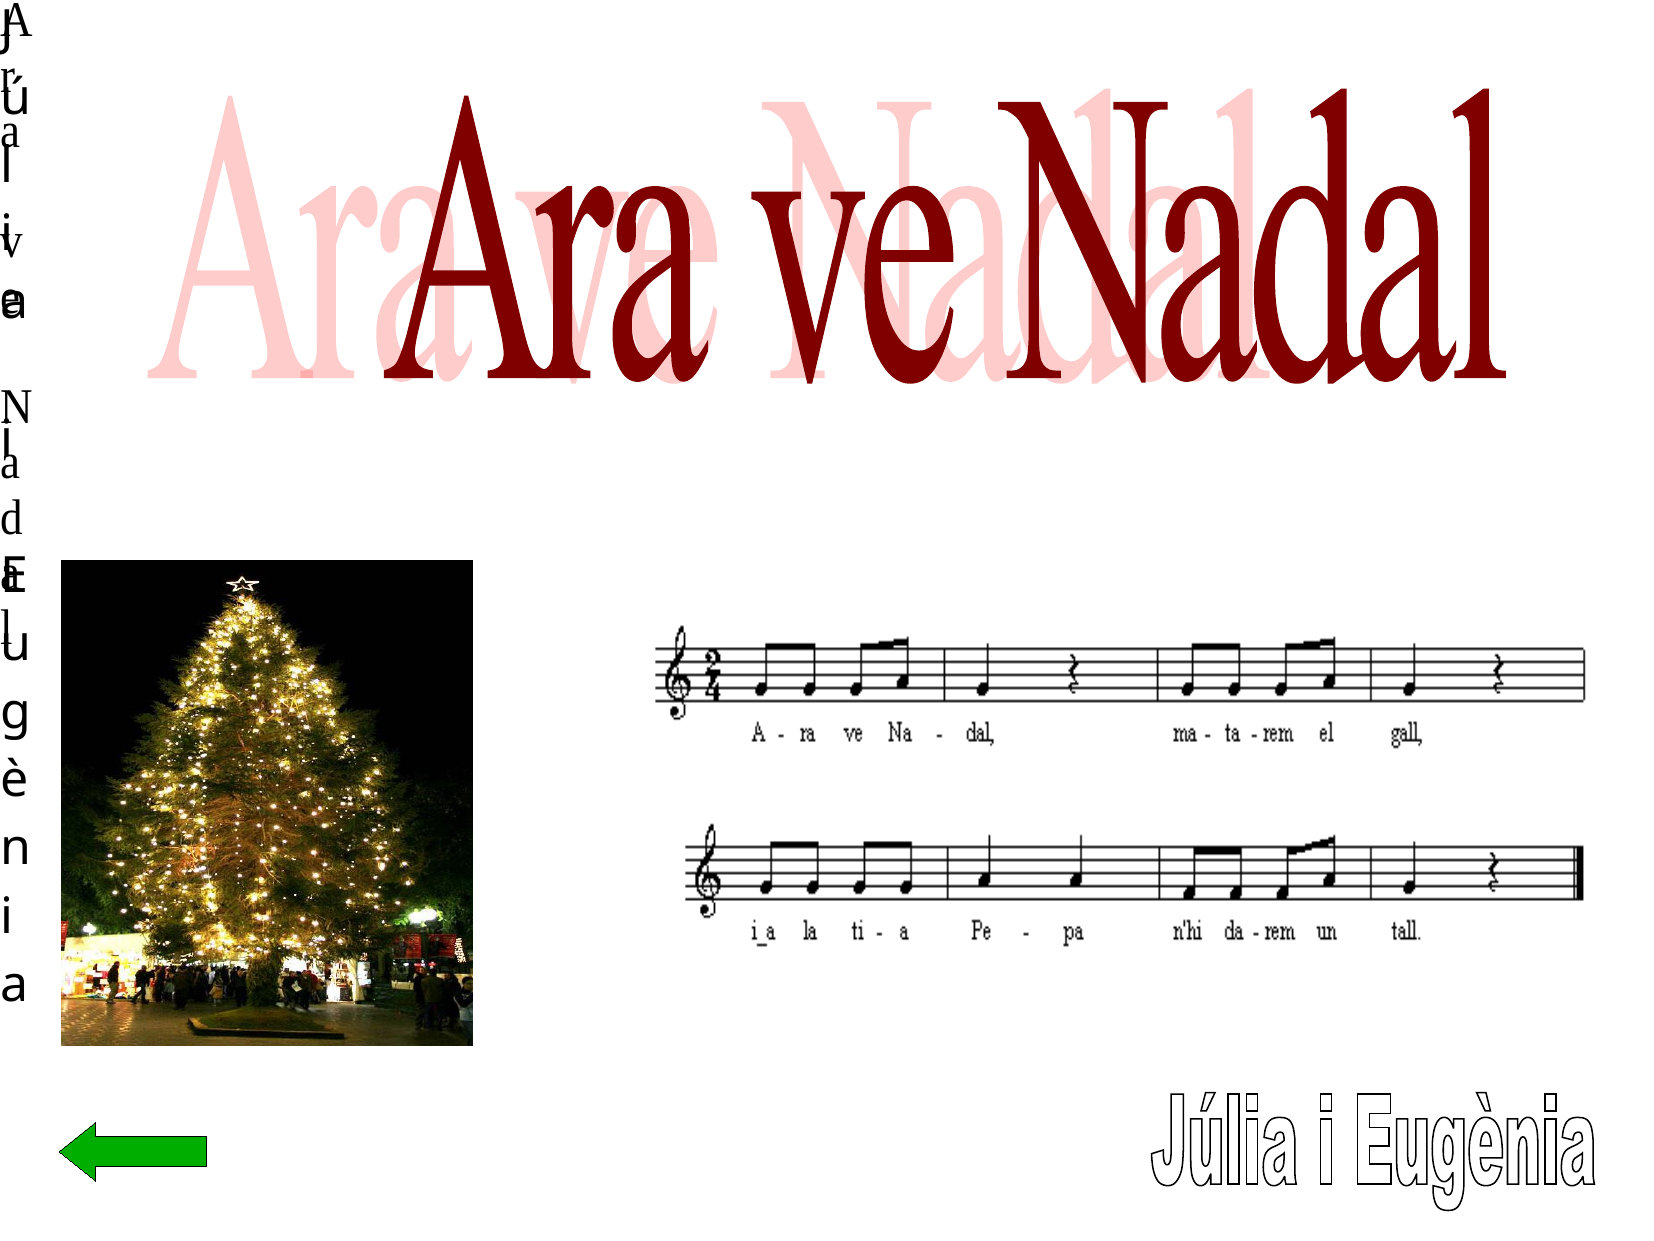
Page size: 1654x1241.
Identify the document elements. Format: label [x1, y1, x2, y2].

text_box [1190, 1118, 1222, 1186]
text_box [1396, 1118, 1427, 1186]
picture [61, 560, 473, 1046]
text_box [1201, 1092, 1216, 1111]
text_box [1544, 1094, 1556, 1112]
text_box [59, 1122, 207, 1182]
text_box [1432, 1117, 1464, 1211]
text_box [751, 88, 1457, 384]
text_box [1452, 88, 1506, 379]
text_box [147, 95, 378, 379]
text_box [1246, 1094, 1258, 1112]
text_box [1320, 1118, 1332, 1185]
text_box [1469, 1117, 1503, 1186]
text_box [376, 95, 718, 384]
text_box [1320, 1094, 1332, 1112]
text_box [1263, 1117, 1297, 1186]
text_box [1151, 1094, 1184, 1186]
text_box [1507, 1117, 1538, 1185]
text_box [1561, 1117, 1595, 1186]
text_box [1357, 1094, 1391, 1185]
text_box [1246, 1118, 1258, 1185]
picture [649, 620, 1622, 975]
text_box [1544, 1118, 1556, 1185]
text_box [1476, 1092, 1491, 1111]
text_box [1228, 1094, 1239, 1184]
